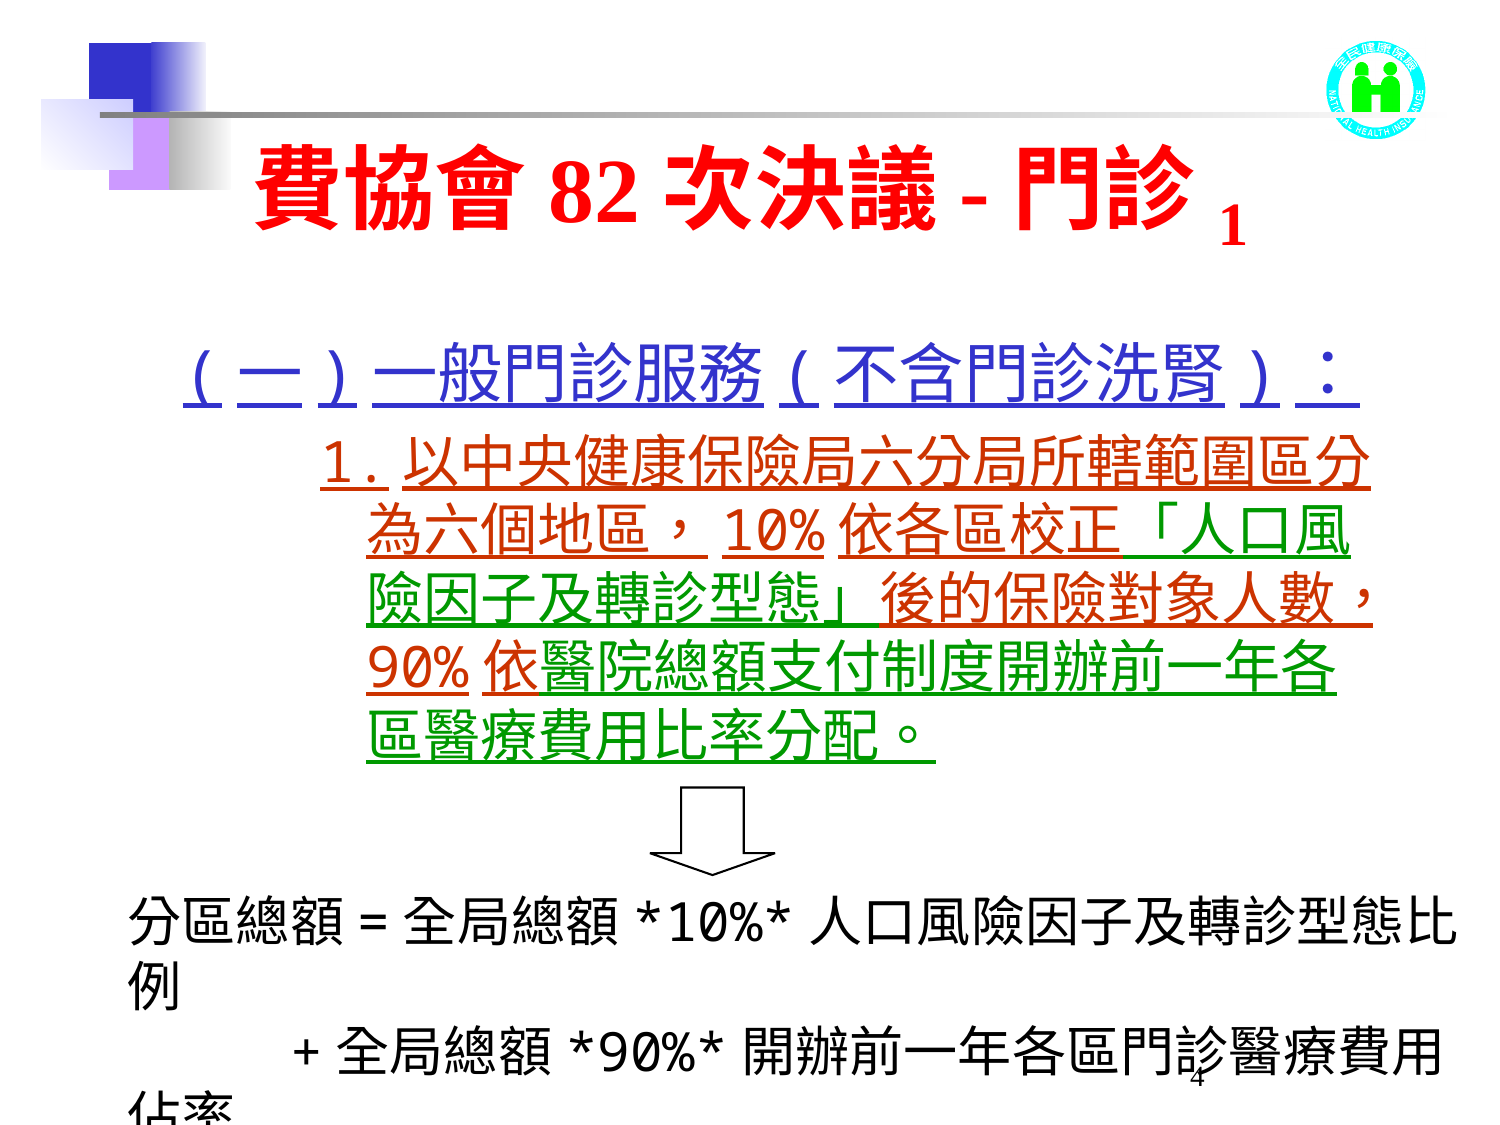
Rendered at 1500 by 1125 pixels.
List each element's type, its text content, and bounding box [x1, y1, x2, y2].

list (一)一般門診服務(不含門診洗腎)： 1.以中央健康保險局六分局所轄範圍區分為六個地區，10%依各區校正「人口風險因子及轉診型態」後的保險對象人數，90%依醫院總額支付制度開辦前一年各區醫療費用比率分配。 [112, 324, 1388, 788]
text_box [1420, 1050, 1435, 1055]
text_box 分區總額=全局總額*10%*人口風險因子及轉診型態比例 +全局總額*90%*開辦前一年各區門診醫療費用佔率 [112, 879, 1476, 1026]
text_box [1351, 1055, 1378, 1059]
text_box [1351, 1061, 1378, 1065]
text_box [1403, 1050, 1416, 1055]
title 費協會82次決議-門診1 [112, 99, 1388, 288]
text_box [1175, 1050, 1488, 1125]
